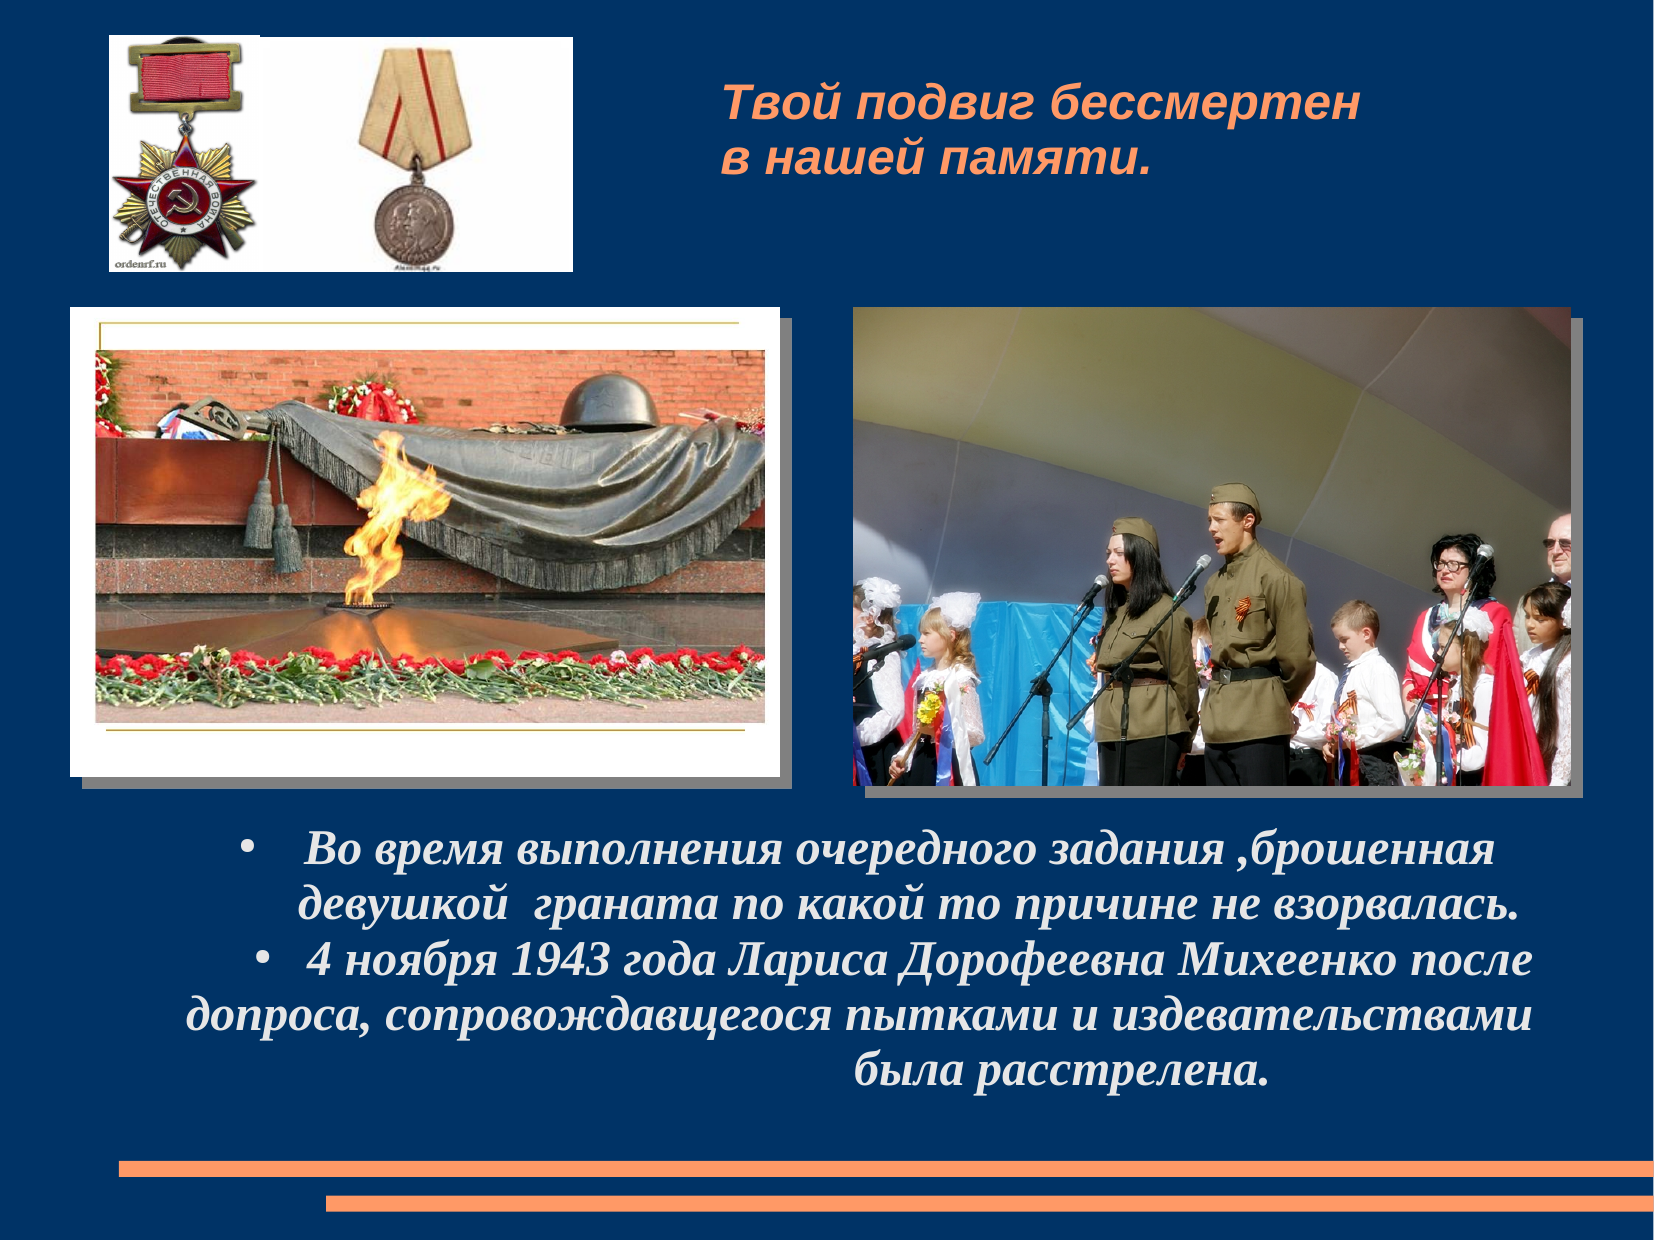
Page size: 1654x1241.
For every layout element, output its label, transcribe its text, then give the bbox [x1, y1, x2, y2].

title Твой подвиг бессмертен в нашей памяти. [720, 70, 1654, 356]
picture [70, 307, 780, 777]
picture [109, 35, 573, 272]
picture [853, 307, 1571, 786]
list Во время выполнения очередного задания ,брошенная девушкой граната по какой то причине не взорвалась. 4 ноября 1943 года Лариса Дорофеевна Михеенко после допроса, сопровождавщегося пытками и издевательствами была расстрелена. [94, 819, 1534, 1241]
